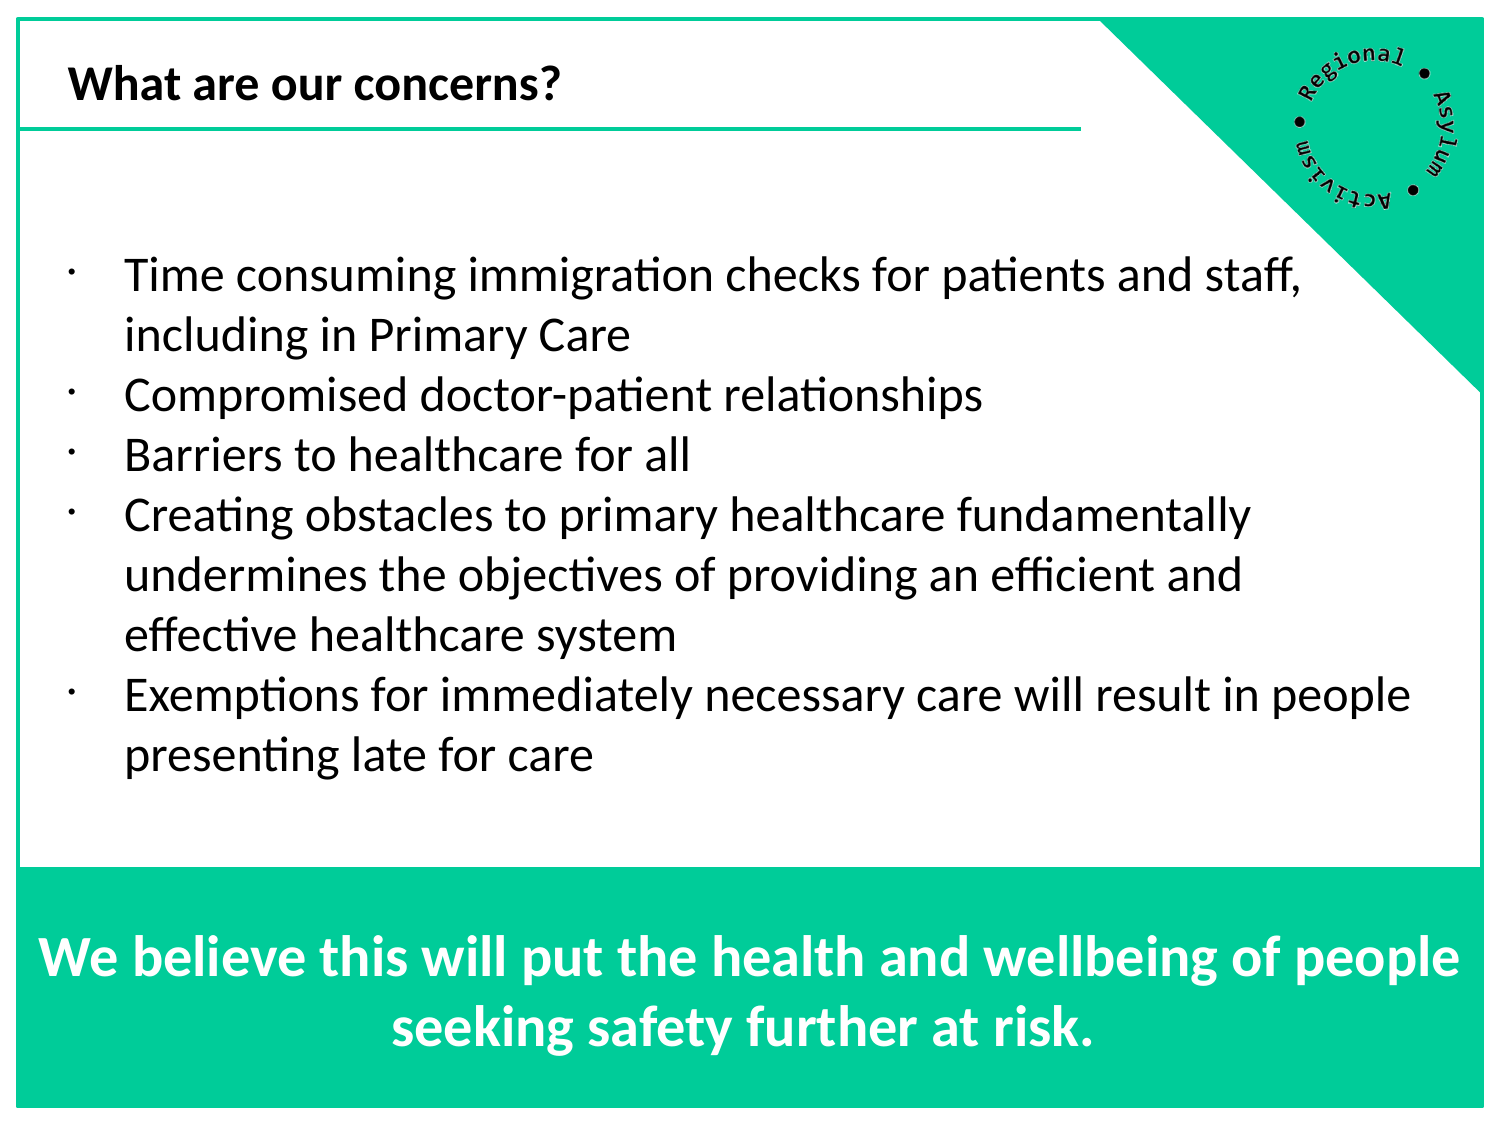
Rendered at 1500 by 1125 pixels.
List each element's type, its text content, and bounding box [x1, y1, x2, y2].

text_box Time consuming immigration checks for patients and staff, including in Primary Care Compromised doctor-patient relationships Barriers to healthcare for all Creating obstacles to primary healthcare fundamentally undermines the objectives of providing an efficient and effective healthcare system Exemptions for immediately necessary care will result in people presenting late for care [53, 234, 1436, 789]
picture [1284, 43, 1461, 215]
text_box We believe this will put the health and wellbeing of people seeking safety further at risk. [17, 869, 1483, 1106]
text_box What are our concerns? [53, 42, 1046, 118]
